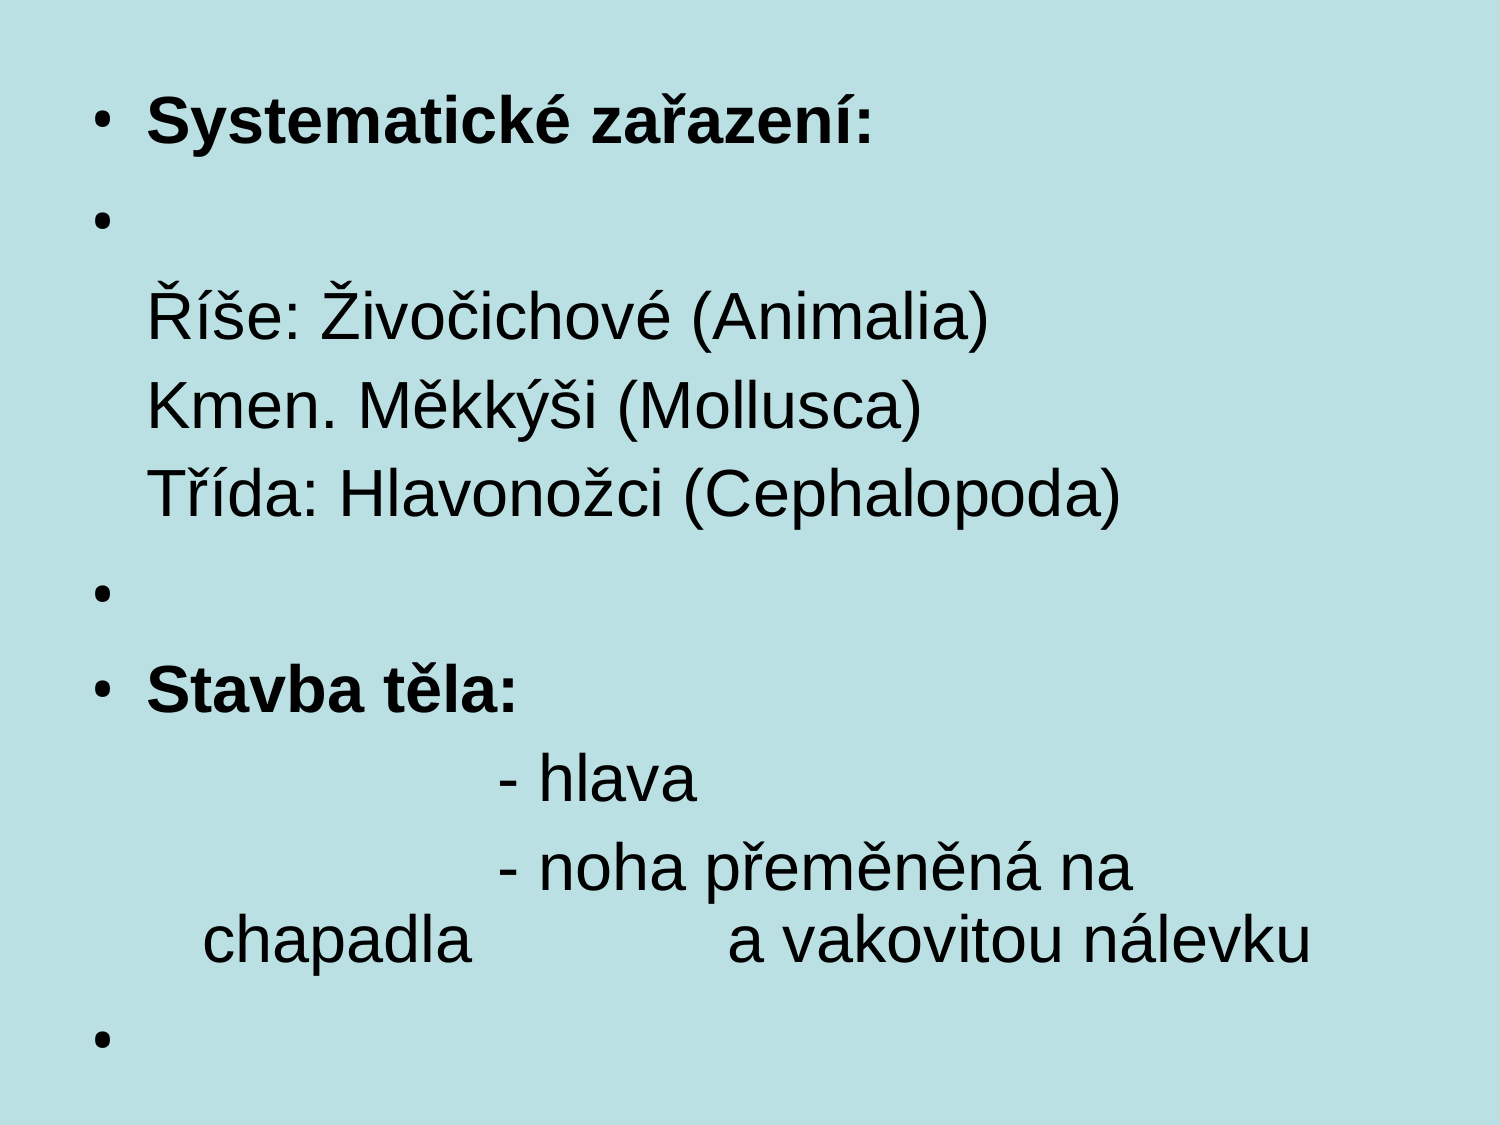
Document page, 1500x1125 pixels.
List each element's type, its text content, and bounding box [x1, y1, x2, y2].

list Systematické zařazení: Říše: Živočichové (Animalia) Kmen. Měkkýši (Mollusca) Třída: Hlavonožci (Cephalopoda) Stavba těla: - hlava - noha přeměněná na chapadla a vakovitou nálevku [75, 78, 1426, 1005]
